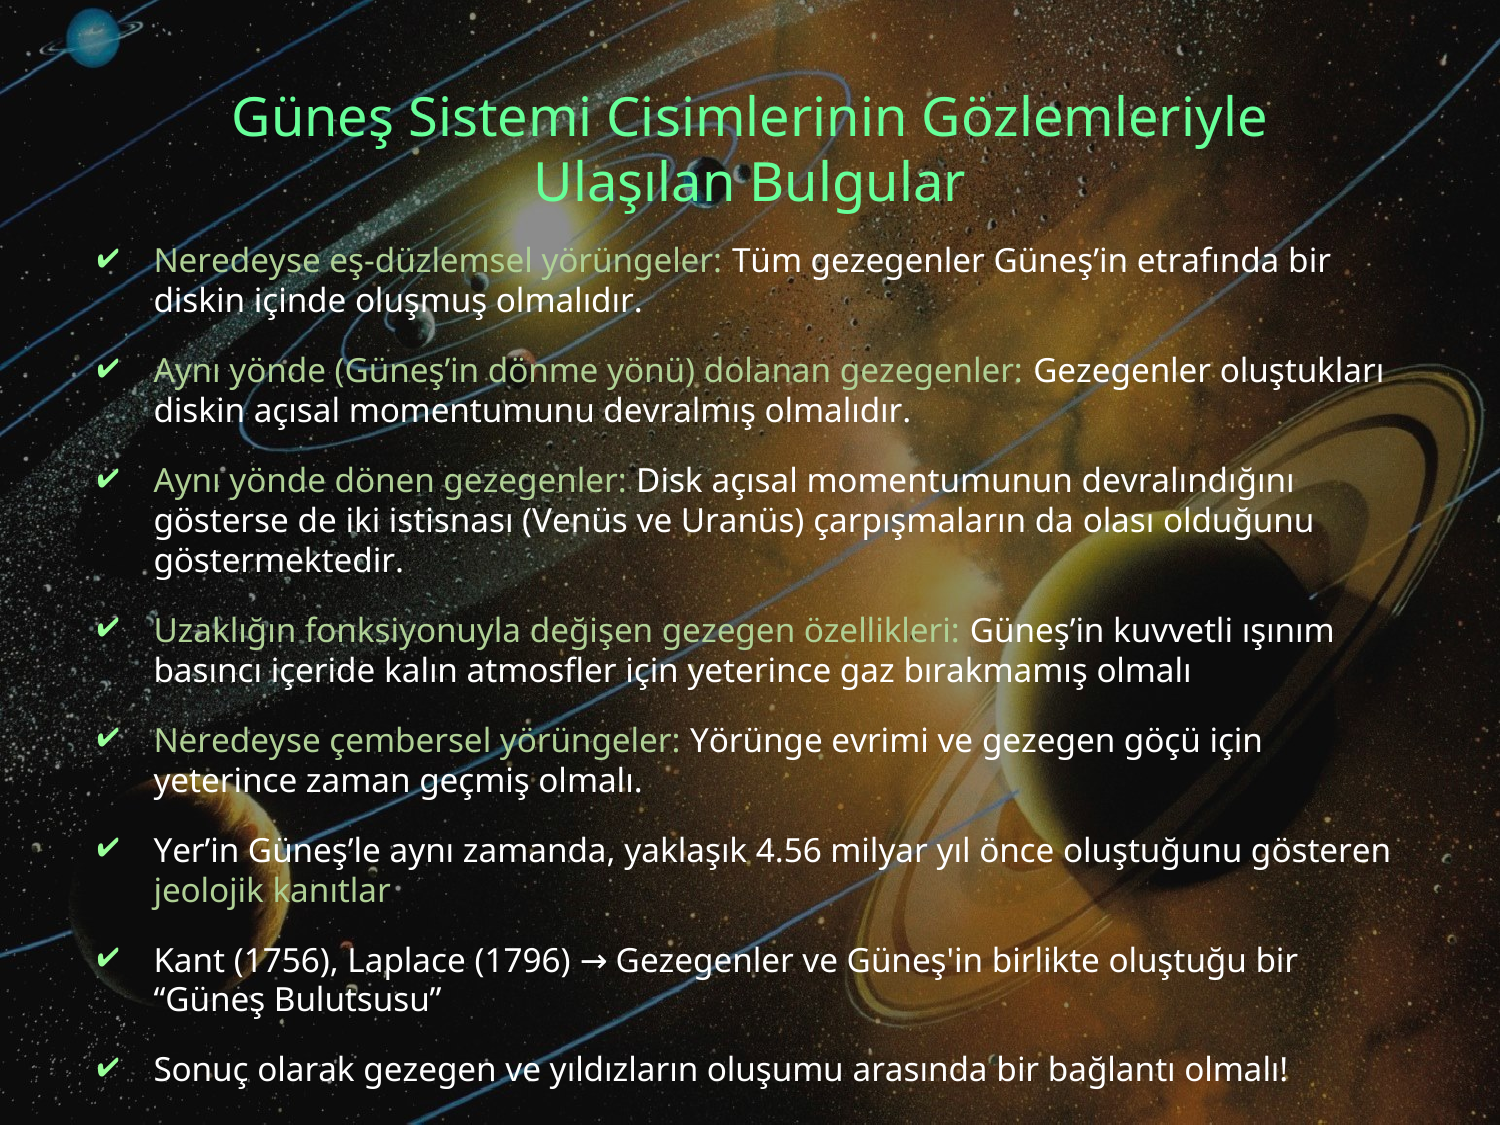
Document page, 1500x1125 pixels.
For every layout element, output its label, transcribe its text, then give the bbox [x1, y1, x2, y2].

picture [0, 0, 1500, 1125]
list Neredeyse eş-düzlemsel yörüngeler: Tüm gezegenler Güneş’in etrafında bir diskin içinde oluşmuş olmalıdır. Aynı yönde (Güneş’in dönme yönü) dolanan gezegenler: Gezegenler oluştukları diskin açısal momentumunu devralmış olmalıdır. Aynı yönde dönen gezegenler: Disk açısal momentumunun devralındığını gösterse de iki istisnası (Venüs ve Uranüs) çarpışmaların da olası olduğunu göstermektedir. Uzaklığın fonksiyonuyla değişen gezegen özellikleri: Güneş’in kuvvetli ışınım basıncı içeride kalın atmosfler için yeterince gaz bırakmamış olmalı Neredeyse çembersel yörüngeler: Yörünge evrimi ve gezegen göçü için yeterince zaman geçmiş olmalı. Yer’in Güneş’le aynı zamanda, yaklaşık 4.56 milyar yıl önce oluştuğunu gösteren jeolojik kanıtlar Kant (1756), Laplace (1796) → Gezegenler ve Güneş'in birlikte oluştuğu bir “Güneş Bulutsusu” Sonuç olarak gezegen ve yıldızların oluşumu arasında bir bağlantı olmalı! [82, 232, 1418, 1106]
title Güneş Sistemi Cisimlerinin Gözlemleriyle Ulaşılan Bulgular [75, 74, 1426, 263]
